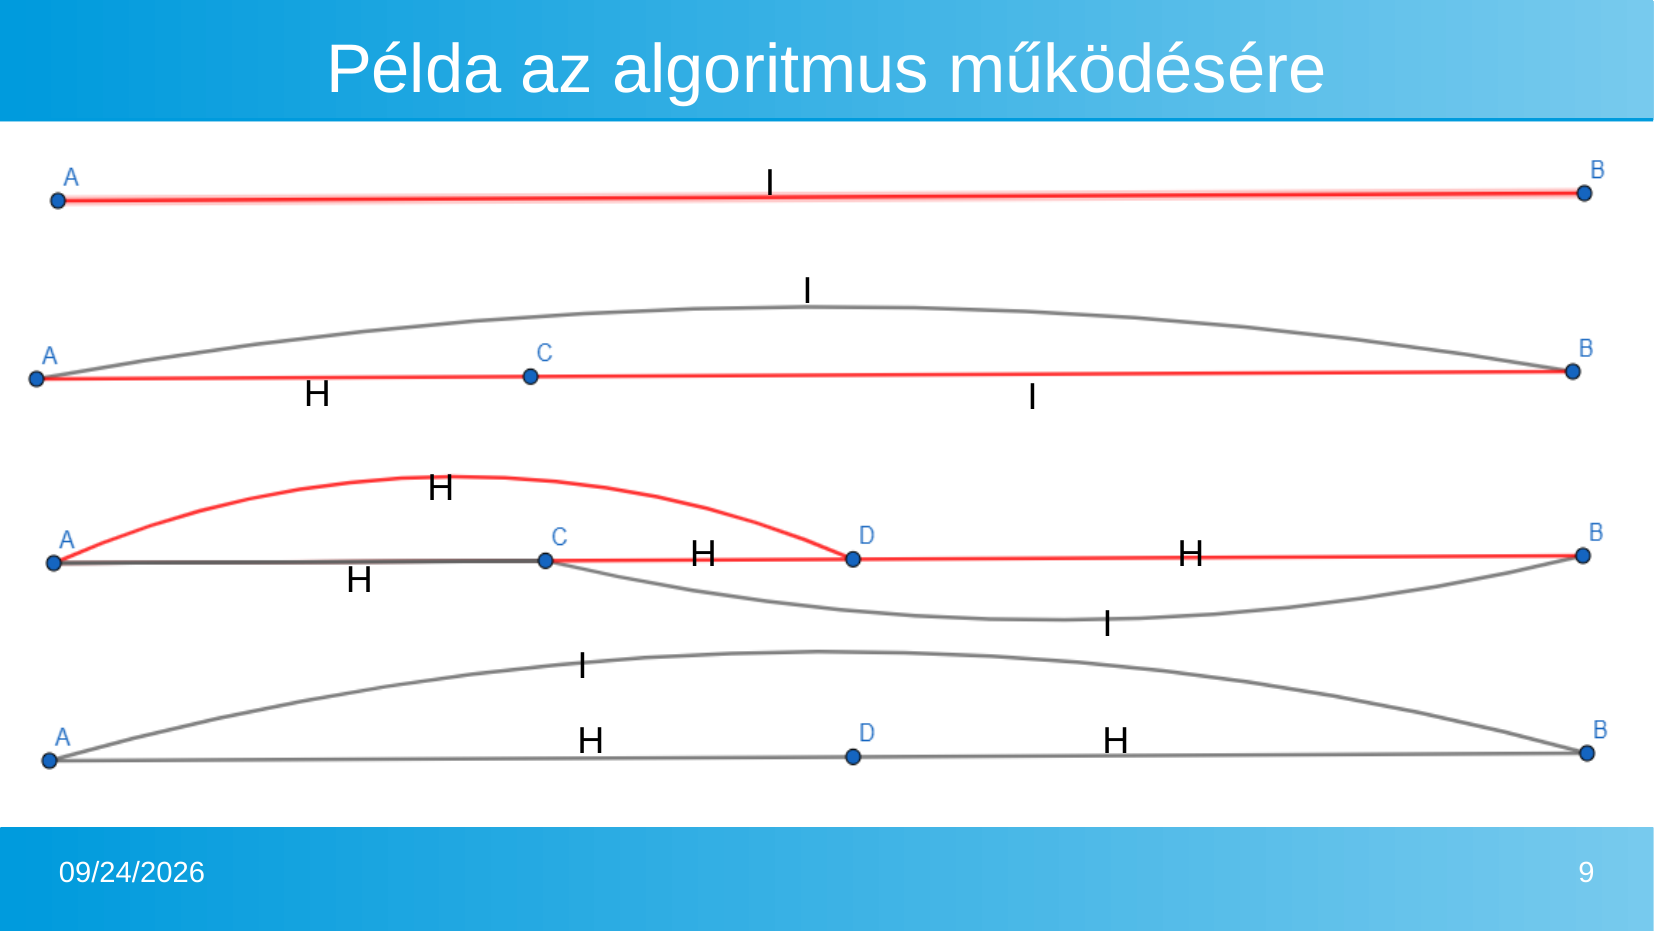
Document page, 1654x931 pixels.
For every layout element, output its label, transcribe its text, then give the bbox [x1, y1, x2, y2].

picture [37, 153, 1613, 226]
text_box H [562, 712, 620, 770]
title Példa az algoritmus működésére [59, 29, 1595, 108]
text_box H [331, 551, 388, 609]
picture [34, 459, 1613, 788]
text_box I [750, 153, 791, 211]
text_box H [675, 525, 732, 582]
picture [4, 299, 1613, 403]
text_box H [1162, 525, 1220, 582]
text_box I [1012, 367, 1053, 425]
text_box H [1087, 712, 1145, 770]
text_box H [289, 365, 346, 423]
text_box I [562, 637, 603, 695]
text_box H [412, 458, 470, 516]
text_box I [787, 262, 828, 320]
text_box I [1087, 595, 1128, 653]
